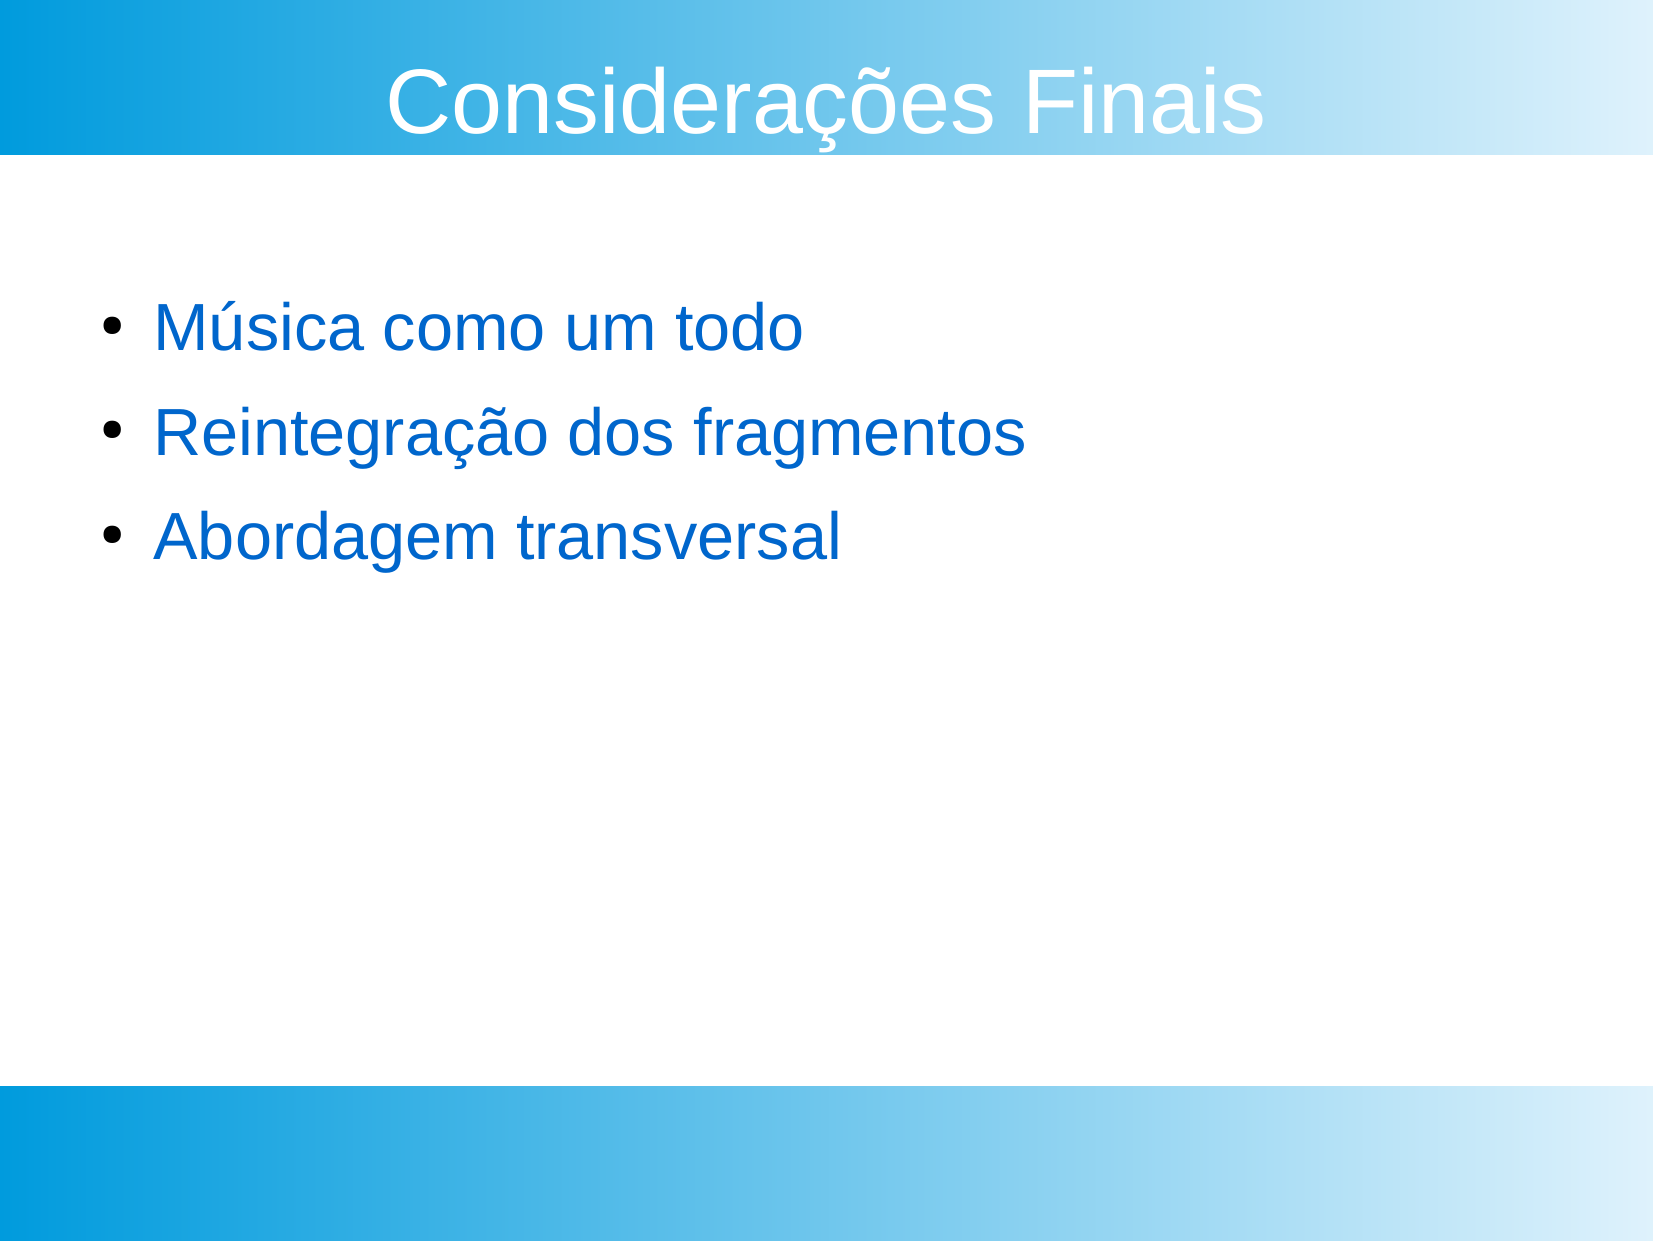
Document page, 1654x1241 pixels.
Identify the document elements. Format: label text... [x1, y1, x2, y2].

title Considerações Finais [82, 49, 1571, 155]
list Música como um todo Reintegração dos fragmentos Abordagem transversal [82, 290, 1571, 1010]
